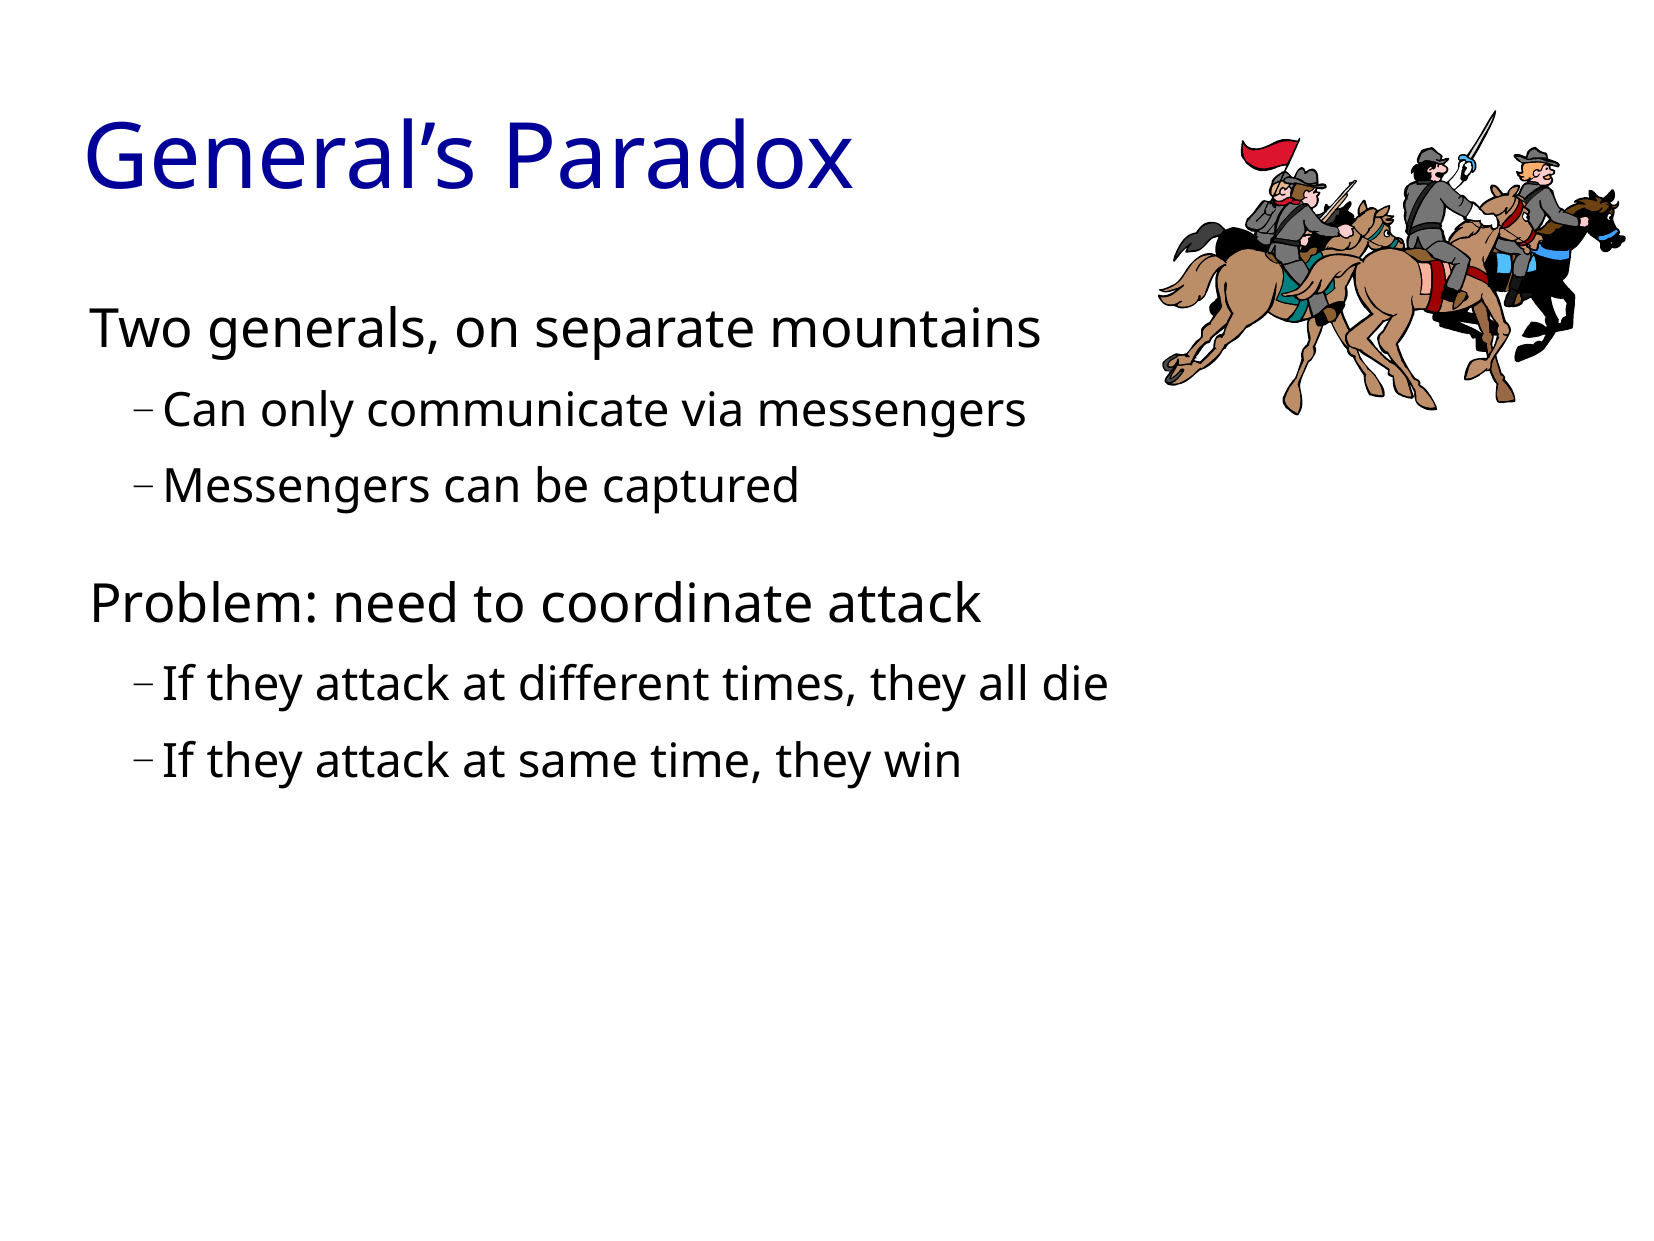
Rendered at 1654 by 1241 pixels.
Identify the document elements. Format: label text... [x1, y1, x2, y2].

list Two generals, on separate mountains Can only communicate via messengers Messengers can be captured Problem: need to coordinate attack If they attack at different times, they all die If they attack at same time, they win [60, 290, 1571, 793]
title General’s Paradox [82, 49, 1571, 257]
picture [1157, 110, 1626, 416]
